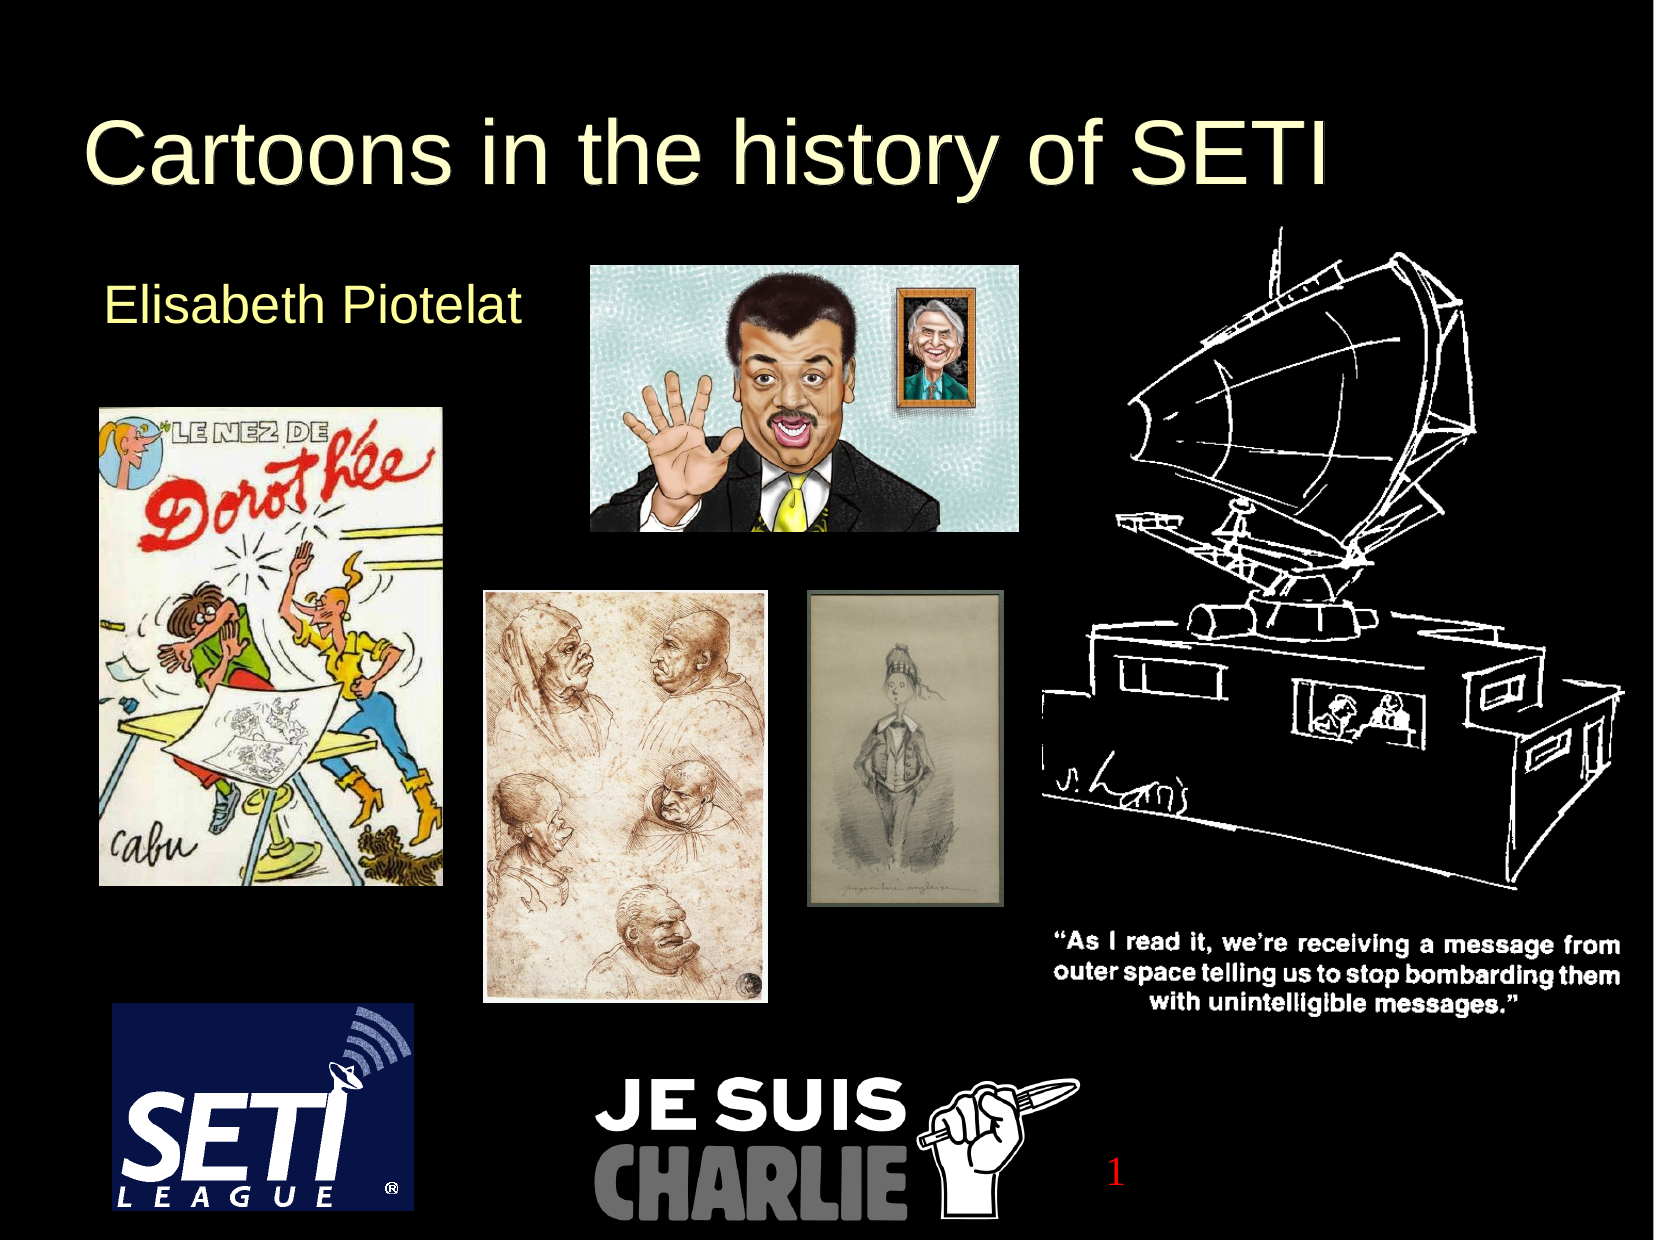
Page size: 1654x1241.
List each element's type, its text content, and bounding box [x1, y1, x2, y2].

picture [590, 265, 1019, 532]
title Cartoons in the history of SETI [82, 49, 1571, 257]
picture [483, 590, 768, 1003]
picture [587, 1062, 1093, 1225]
picture [1042, 185, 1625, 1034]
picture [112, 1003, 414, 1211]
picture [99, 407, 443, 886]
picture [807, 590, 1004, 907]
text_box Elisabeth Piotelat [88, 206, 650, 384]
